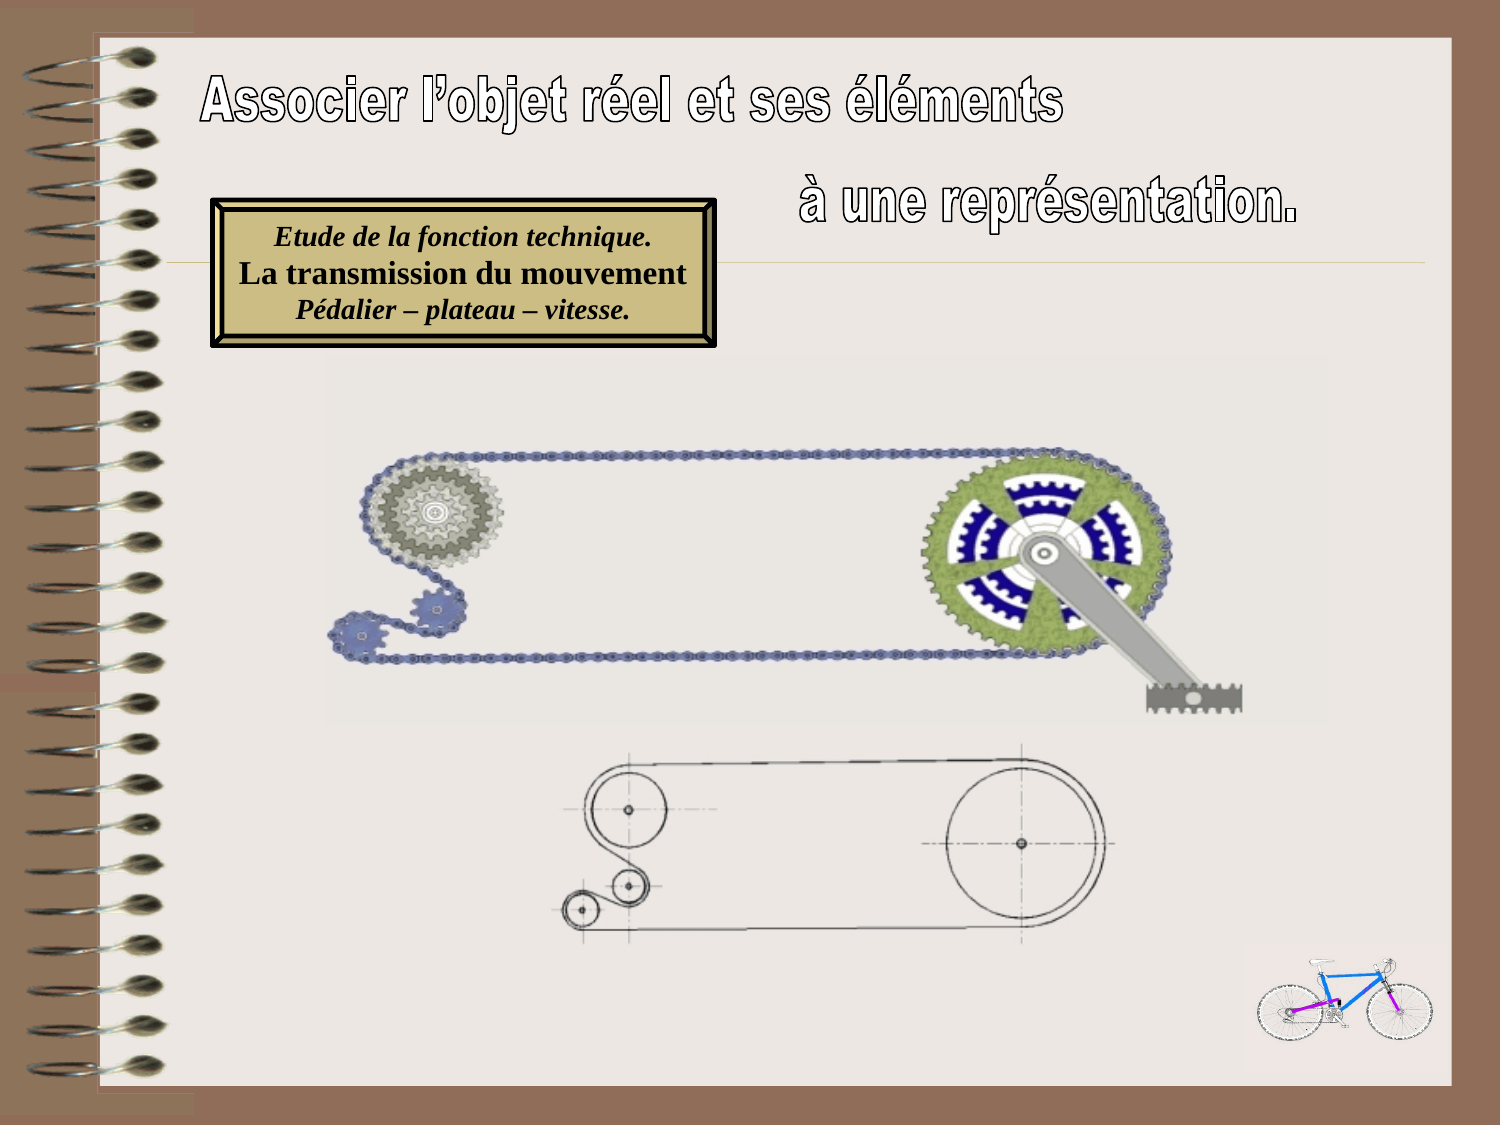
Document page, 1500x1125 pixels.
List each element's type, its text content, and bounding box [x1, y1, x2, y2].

text_box [448, 87, 475, 122]
text_box [800, 187, 826, 222]
text_box [436, 75, 446, 101]
text_box [1257, 187, 1281, 222]
text_box [991, 87, 1016, 121]
text_box [750, 87, 775, 122]
text_box [389, 87, 408, 121]
text_box [1120, 187, 1144, 222]
text_box [424, 76, 432, 121]
text_box [1038, 87, 1063, 122]
picture [0, 8, 194, 674]
text_box [1036, 187, 1063, 223]
text_box [611, 75, 623, 85]
picture [324, 355, 1329, 726]
text_box [346, 75, 356, 85]
text_box [777, 87, 804, 122]
text_box [890, 87, 916, 122]
text_box [846, 87, 873, 122]
text_box [872, 187, 896, 222]
text_box [805, 174, 817, 185]
text_box [960, 187, 987, 223]
text_box [260, 87, 285, 122]
text_box [602, 87, 629, 122]
text_box [899, 187, 926, 223]
picture [1243, 944, 1447, 1074]
text_box [316, 87, 343, 122]
text_box [1215, 188, 1224, 222]
text_box [520, 87, 547, 122]
text_box [346, 88, 356, 121]
text_box [212, 200, 715, 346]
text_box [919, 87, 958, 121]
text_box [877, 76, 886, 121]
text_box Etude de la fonction technique. La transmission du mouvement Pédalier – plateau – vitesse. [221, 209, 705, 337]
text_box [1215, 175, 1224, 185]
text_box [200, 75, 234, 121]
text_box [584, 87, 602, 121]
text_box [661, 76, 670, 121]
text_box [688, 87, 715, 122]
text_box [234, 87, 259, 122]
text_box [1045, 174, 1057, 185]
text_box [502, 88, 517, 135]
text_box [1166, 187, 1193, 223]
text_box [478, 75, 504, 122]
text_box [507, 75, 517, 85]
text_box [1228, 187, 1254, 223]
text_box [1147, 175, 1165, 223]
text_box [1194, 175, 1212, 223]
text_box [359, 87, 386, 122]
text_box [961, 87, 988, 122]
text_box [943, 187, 961, 222]
text_box [1064, 187, 1088, 223]
text_box [549, 75, 566, 122]
text_box [287, 87, 314, 122]
text_box [990, 187, 1015, 235]
text_box [1019, 75, 1036, 122]
text_box [716, 75, 734, 122]
picture [536, 738, 1123, 953]
text_box [805, 87, 830, 122]
text_box [855, 75, 867, 85]
text_box [631, 87, 657, 122]
text_box [1286, 209, 1295, 221]
text_box [843, 188, 867, 222]
text_box [1018, 187, 1037, 222]
text_box [1091, 187, 1117, 223]
picture [0, 692, 194, 1115]
text_box [899, 75, 910, 85]
